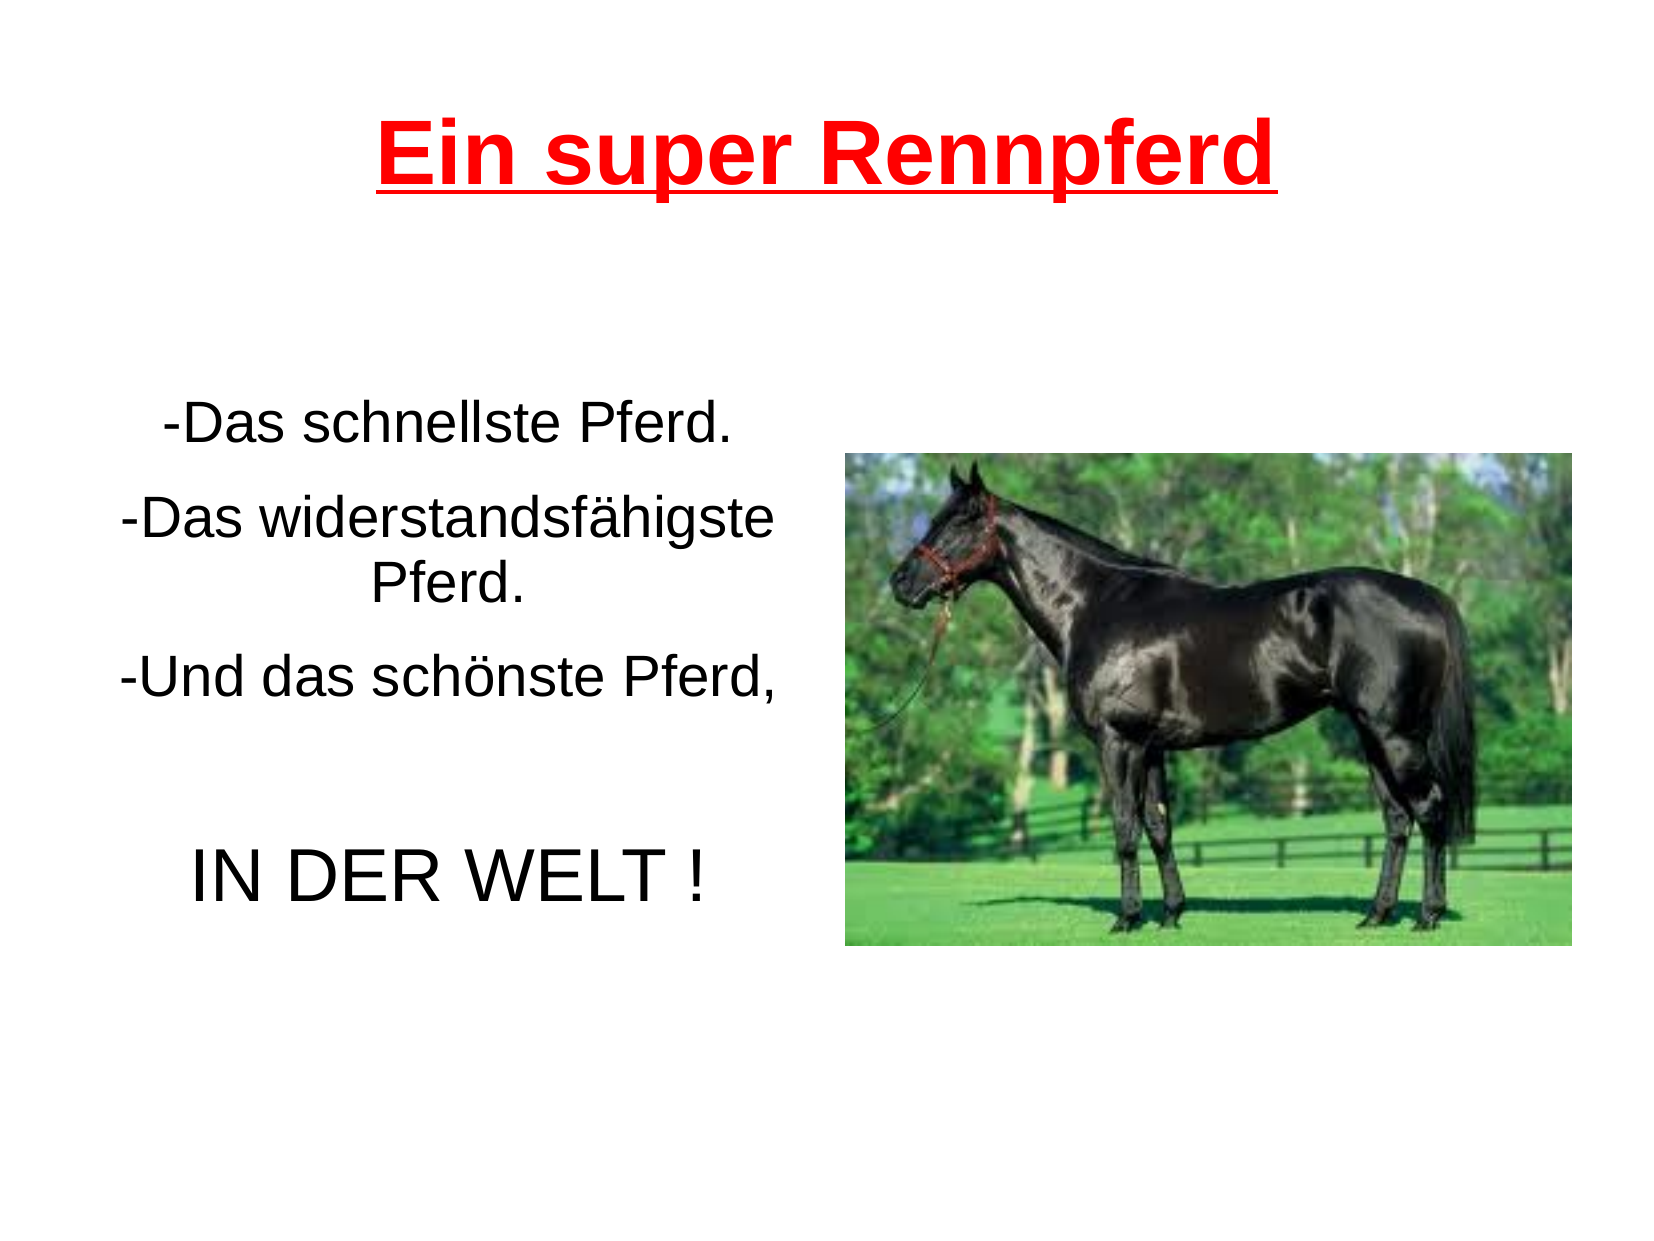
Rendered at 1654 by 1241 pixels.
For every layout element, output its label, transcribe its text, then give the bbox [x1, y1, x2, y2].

picture [845, 453, 1572, 946]
title Ein super Rennpferd [82, 56, 1571, 250]
list -Das schnellste Pferd. -Das widerstandsfähigste Pferd. -Und das schönste Pferd, IN DER WELT ! [88, 295, 809, 1099]
